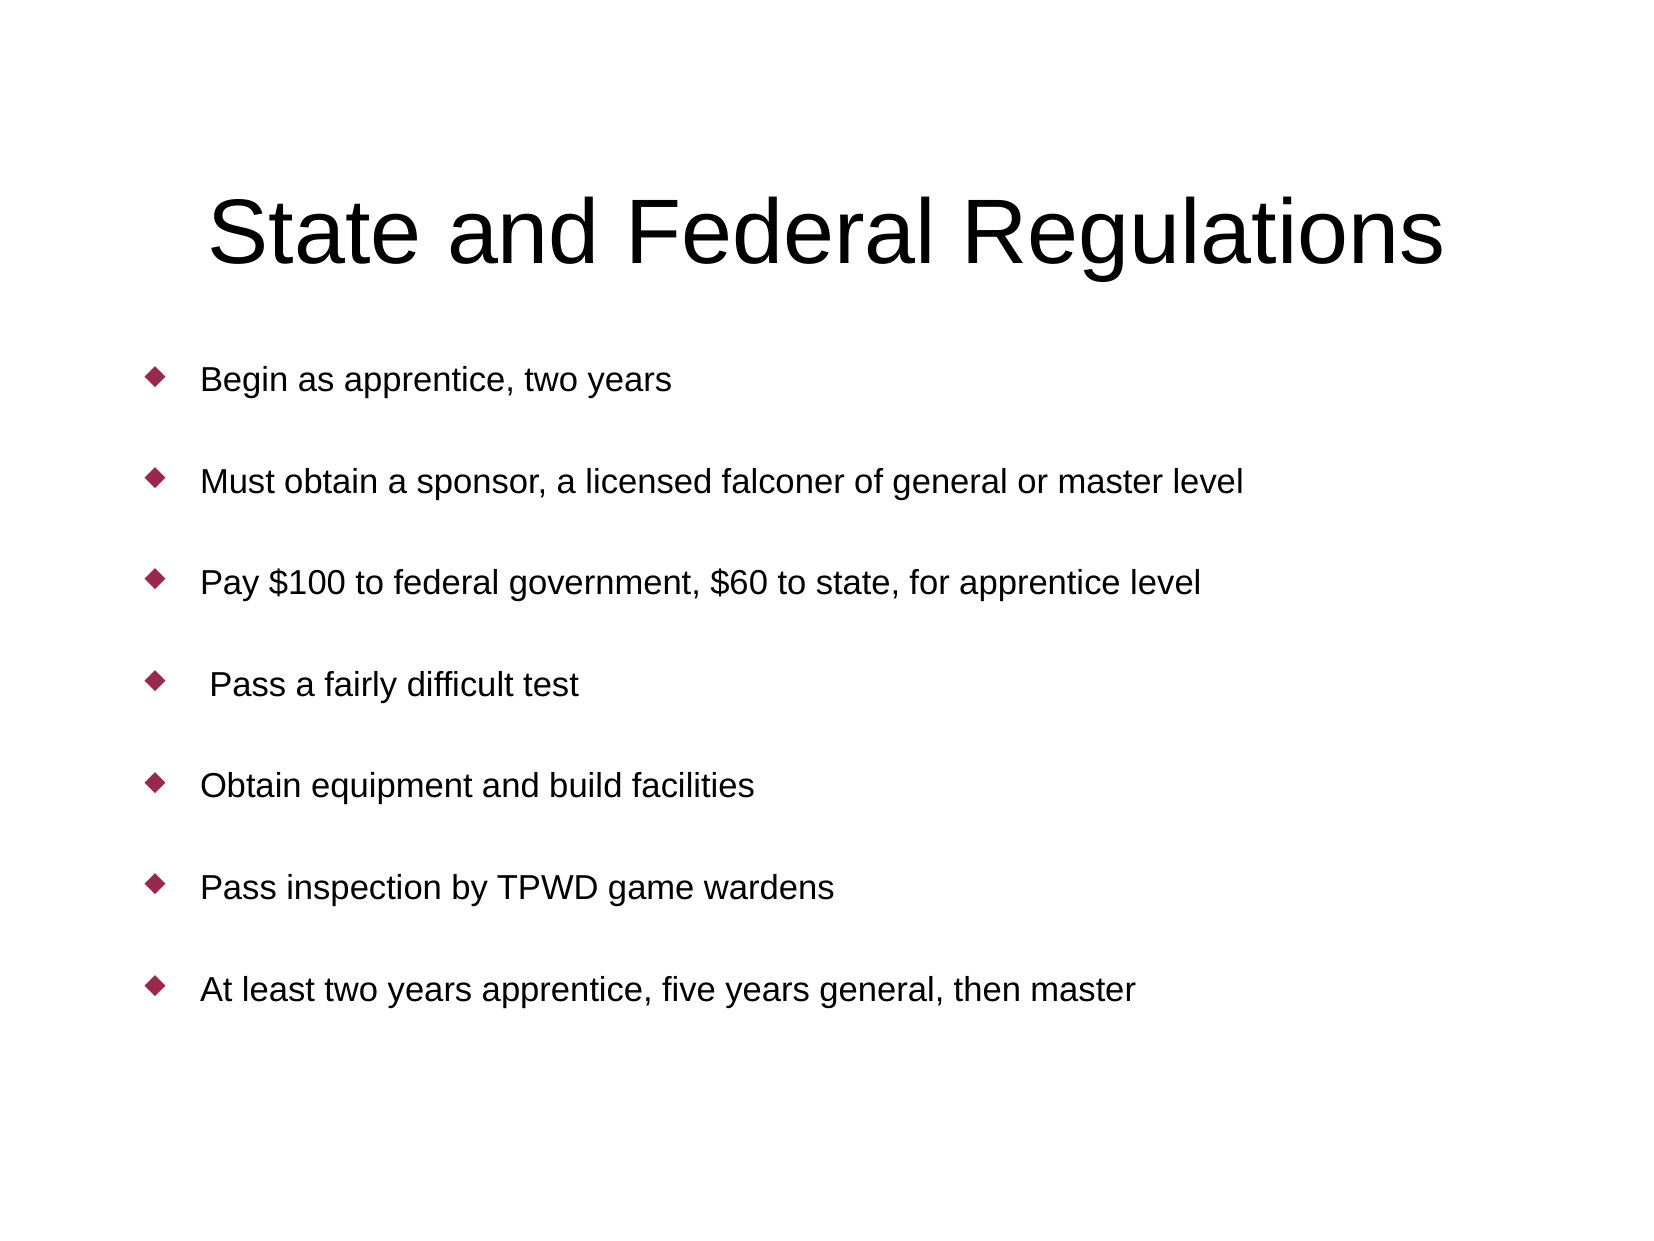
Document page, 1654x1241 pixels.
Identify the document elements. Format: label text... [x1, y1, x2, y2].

list Begin as apprentice, two years Must obtain a sponsor, a licensed falconer of general or master level Pay $100 to federal government, $60 to state, for apprentice level Pass a fairly difficult test Obtain equipment and build facilities Pass inspection by TPWD game wardens At least two years apprentice, five years general, then master [134, 350, 1516, 1014]
title State and Federal Regulations [121, 148, 1534, 288]
